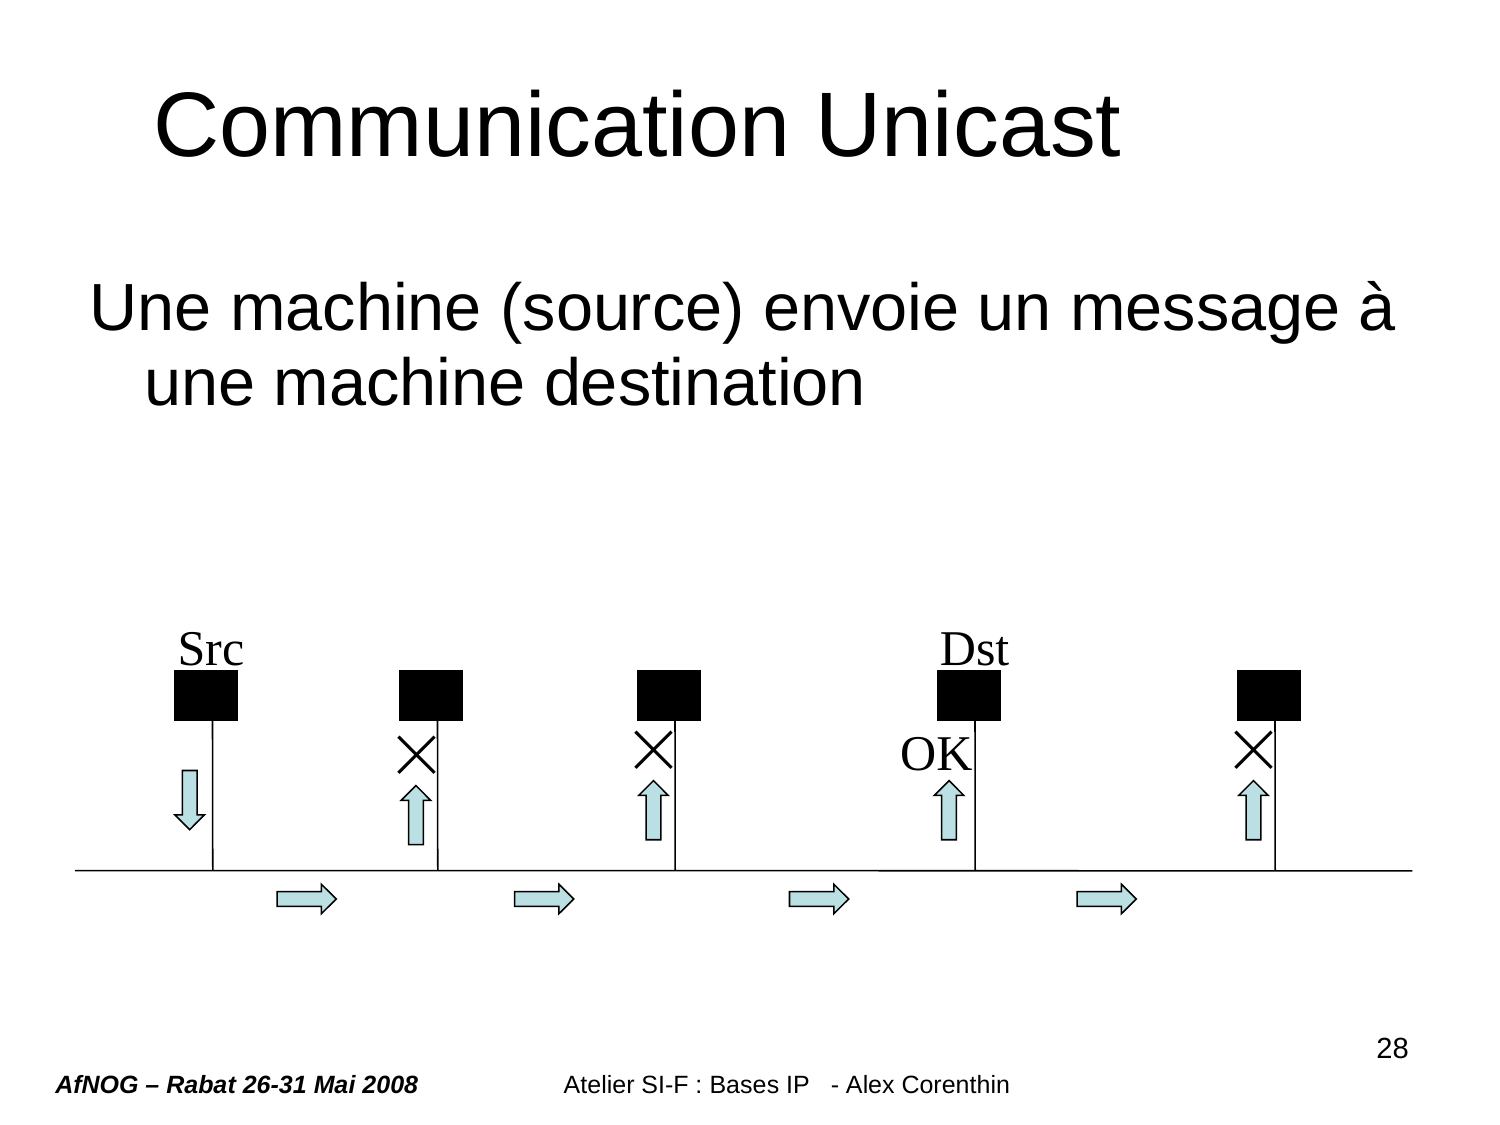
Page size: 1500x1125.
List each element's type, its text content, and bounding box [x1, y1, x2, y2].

text_box [1238, 780, 1269, 840]
text_box  [1212, 695, 1296, 791]
text_box [174, 770, 205, 830]
text_box [937, 670, 1000, 721]
text_box  [375, 700, 458, 796]
text_box Src [162, 608, 260, 684]
text_box [638, 780, 669, 840]
text_box [277, 884, 337, 914]
text_box [1237, 670, 1300, 721]
text_box [934, 780, 964, 840]
text_box [174, 670, 238, 721]
title Communication Unicast [88, 61, 1188, 188]
list Une machine (source) envoie un message à une machine destination [75, 262, 1426, 442]
text_box [514, 884, 574, 914]
text_box  [612, 695, 696, 791]
text_box [399, 670, 463, 721]
text_box [1077, 884, 1137, 914]
text_box Dst [925, 608, 1025, 684]
text_box [789, 884, 849, 914]
text_box [637, 670, 700, 721]
text_box OK [885, 712, 988, 789]
text_box [401, 785, 431, 845]
